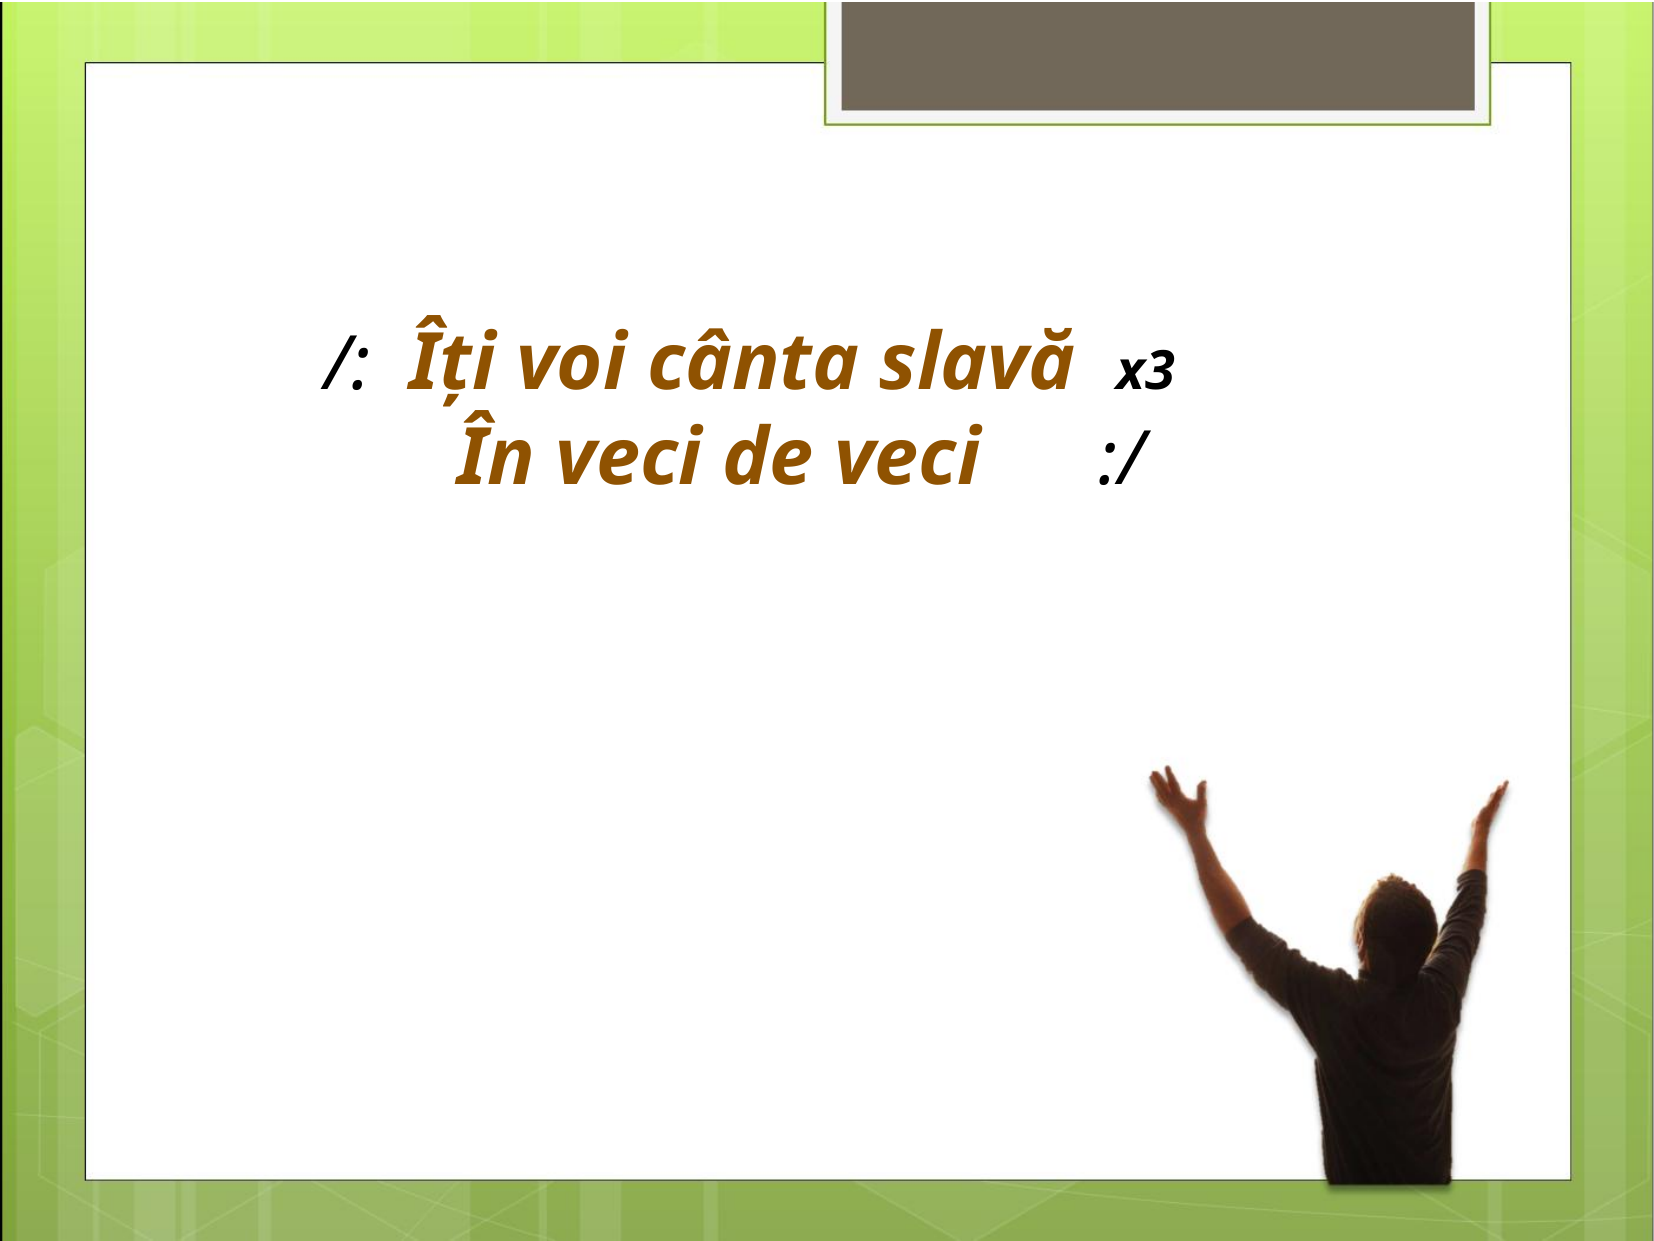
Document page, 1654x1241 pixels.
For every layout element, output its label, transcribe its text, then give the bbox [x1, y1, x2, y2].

picture [0, 2, 1654, 1241]
text_box /: Îţi voi cânta slavă x3 În veci de veci :/ [150, 212, 1351, 598]
